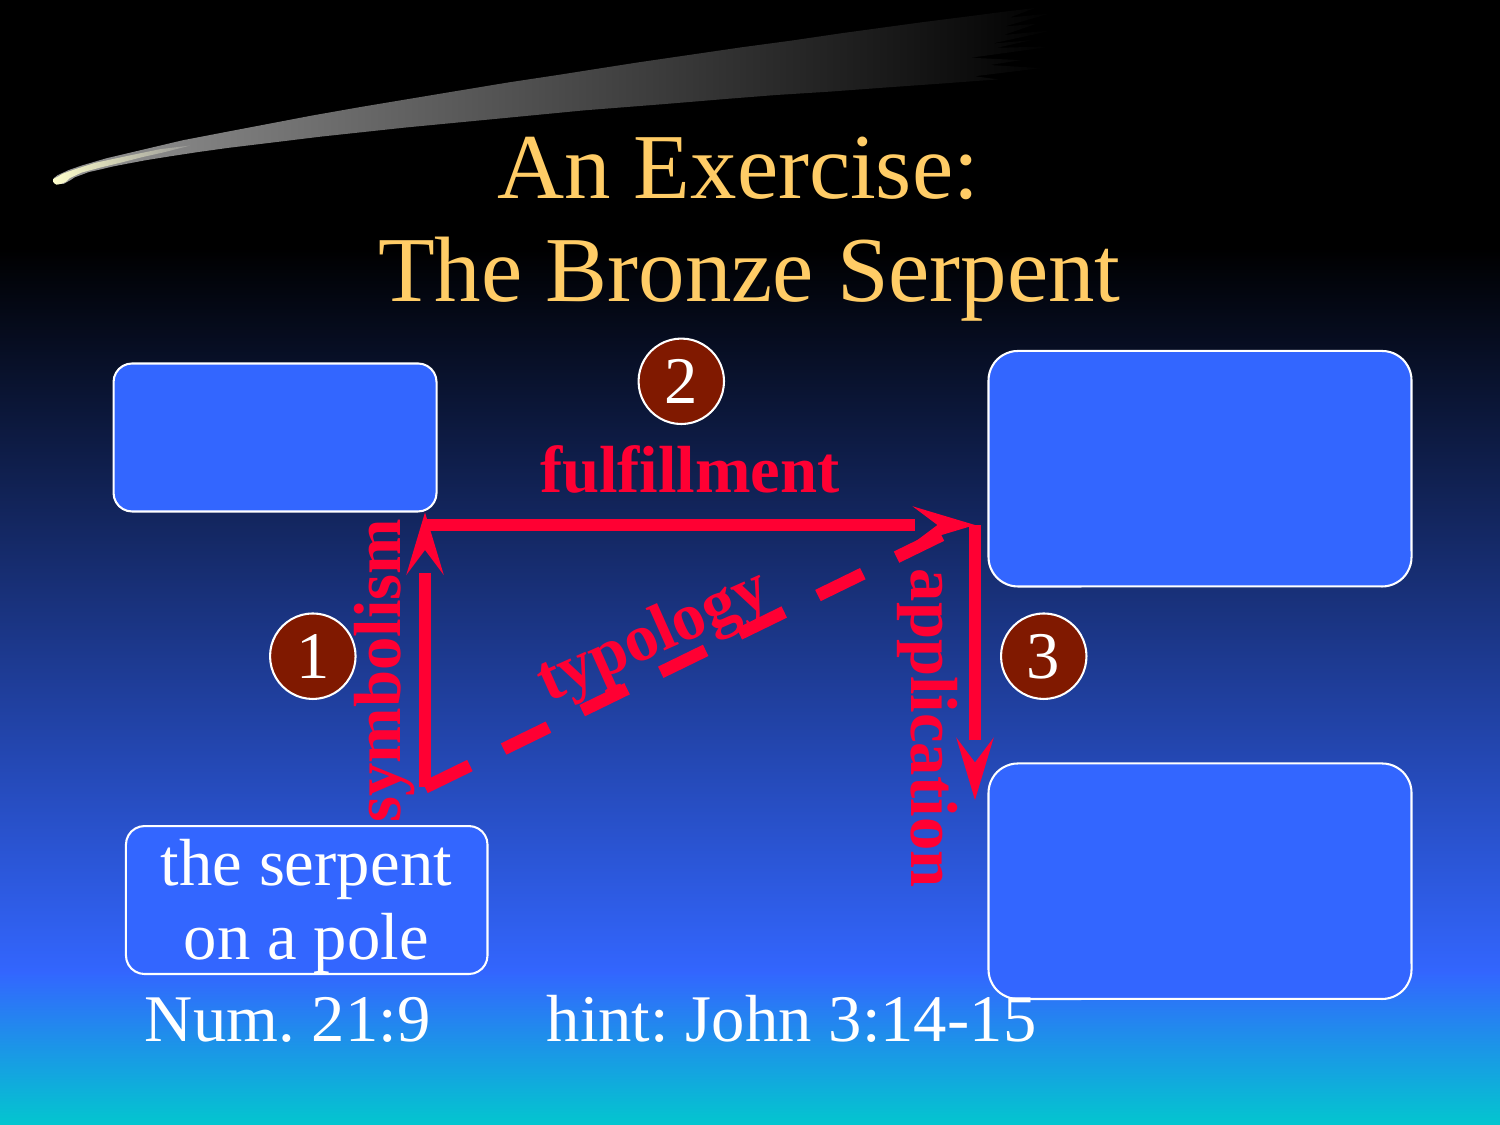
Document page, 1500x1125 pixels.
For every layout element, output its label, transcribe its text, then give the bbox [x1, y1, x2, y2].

text_box [988, 350, 1412, 587]
text_box hint: John 3:14-15 [531, 975, 1126, 1064]
text_box typology [507, 510, 853, 730]
text_box fulfillment [525, 424, 913, 515]
text_box [988, 763, 1412, 999]
text_box 3 [1001, 613, 1087, 699]
title An Exercise: The Bronze Serpent [112, 108, 1388, 330]
text_box application [889, 553, 979, 942]
text_box Num. 21:9 [130, 975, 451, 1064]
text_box the serpent on a pole [125, 826, 488, 974]
text_box 1 [270, 613, 356, 699]
text_box [113, 363, 437, 512]
text_box symbolism [333, 478, 423, 838]
text_box 2 [638, 338, 725, 425]
